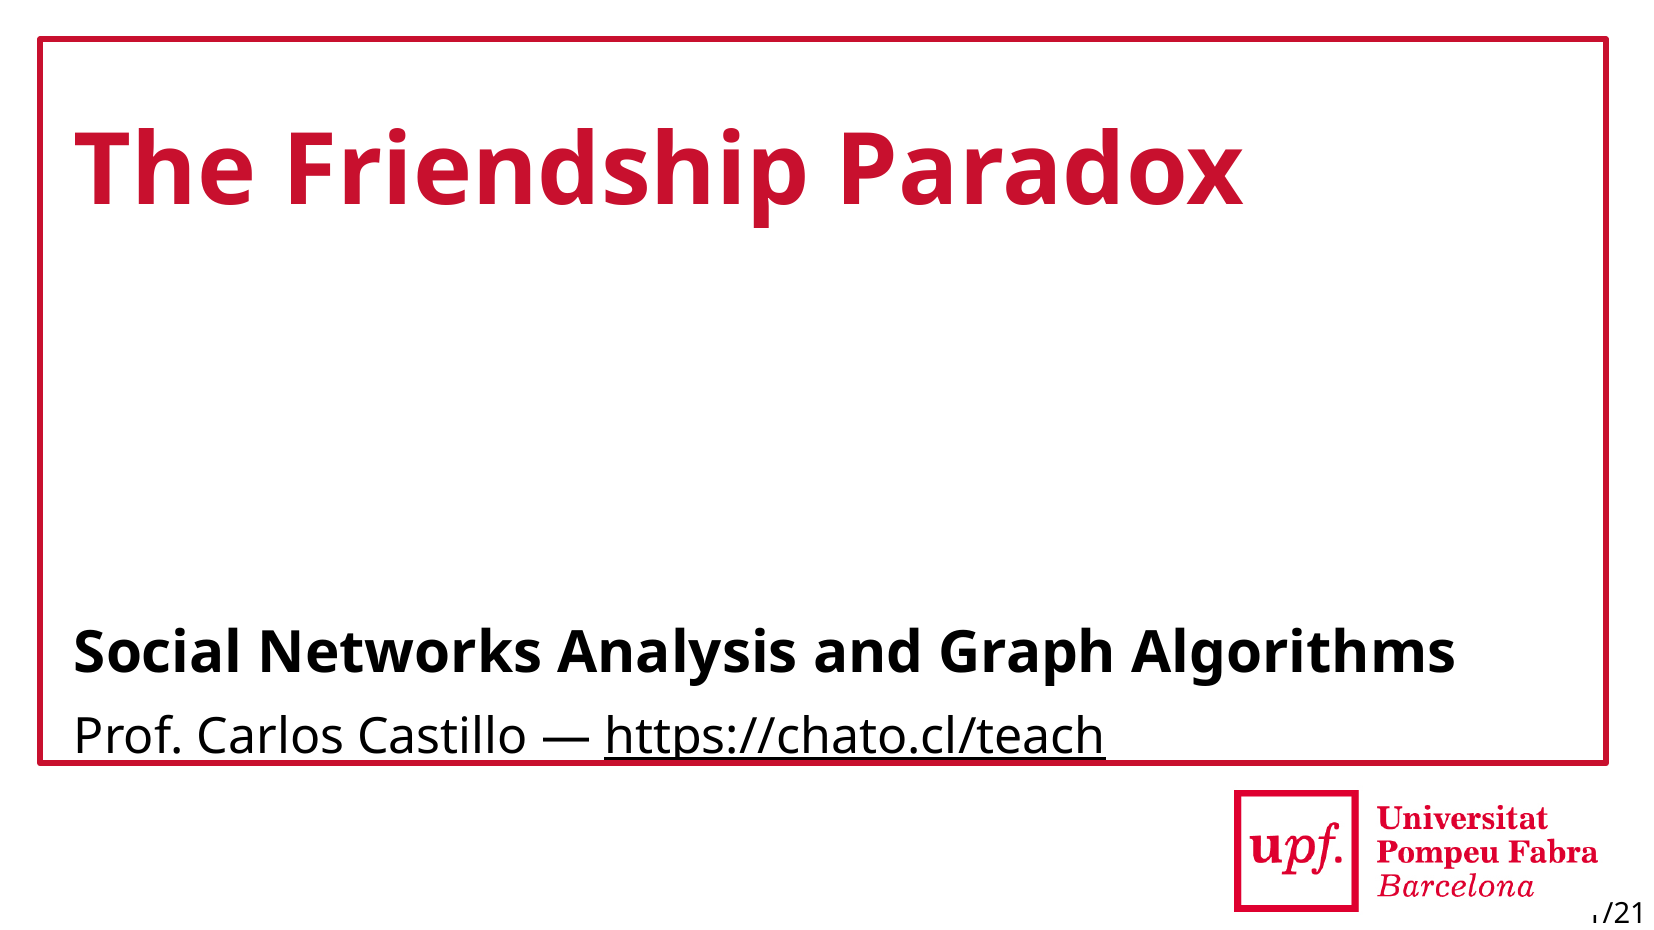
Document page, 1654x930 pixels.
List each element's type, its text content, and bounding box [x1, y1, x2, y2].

chart [770, 589, 889, 649]
picture [1229, 784, 1603, 915]
text_box The Friendship Paradox Social Networks Analysis and Graph Algorithms Prof. Carlos Castillo — https://chato.cl/teach [73, 77, 1562, 730]
